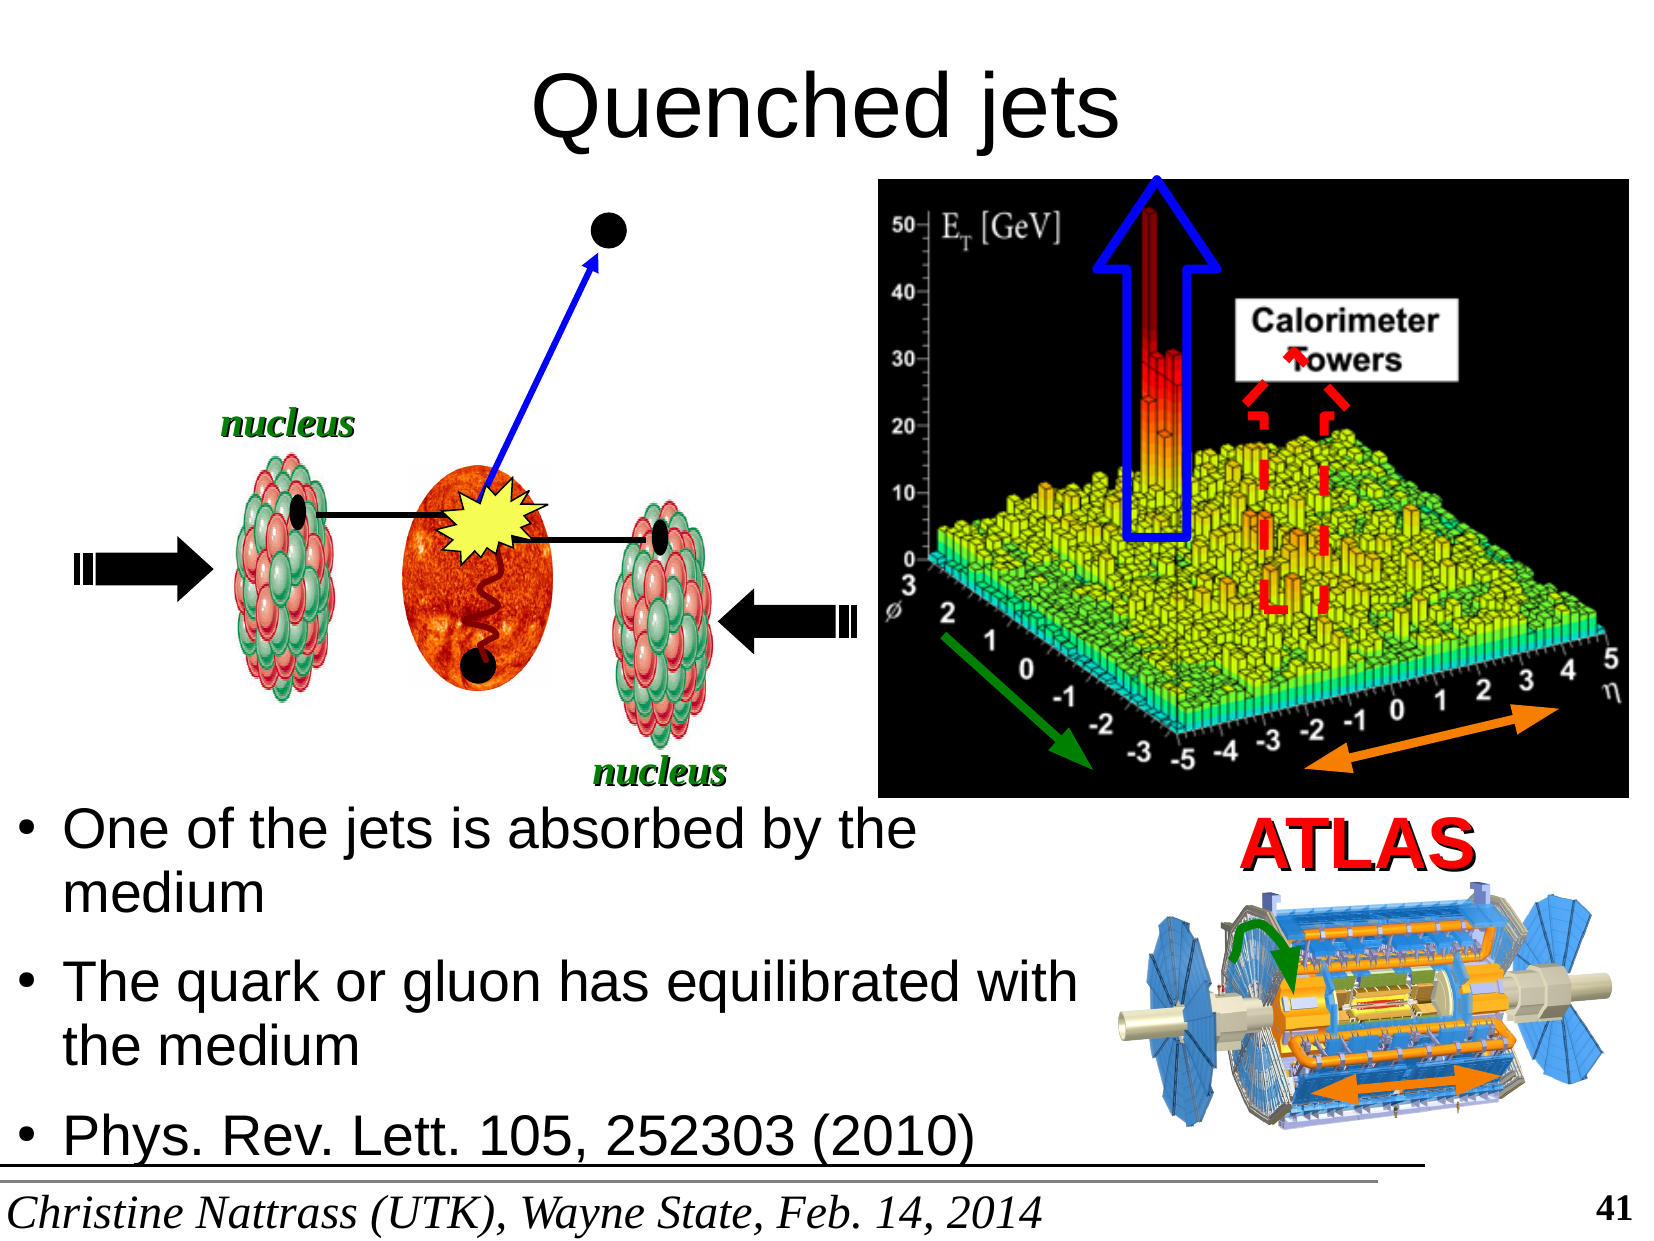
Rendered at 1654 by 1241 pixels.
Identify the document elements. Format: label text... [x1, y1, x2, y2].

text_box [75, 553, 79, 585]
picture [610, 485, 716, 739]
text_box [652, 520, 668, 555]
text_box [460, 648, 496, 683]
picture [878, 179, 1629, 798]
text_box [290, 495, 306, 530]
picture [402, 465, 492, 512]
text_box [839, 606, 848, 637]
text_box [852, 606, 856, 637]
picture [490, 465, 553, 537]
text_box [591, 213, 627, 248]
list One of the jets is absorbed by the medium The quark or gluon has equilibrated with the medium Phys. Rev. Lett. 105, 252303 (2010) [1, 796, 1096, 1171]
text_box ATLAS [1166, 795, 1548, 892]
text_box nucleus [577, 739, 742, 796]
text_box nucleus [205, 391, 370, 453]
picture [232, 453, 338, 709]
text_box [718, 590, 835, 653]
title Quenched jets [82, 25, 1571, 187]
picture [1107, 190, 1207, 532]
text_box [435, 477, 549, 566]
text_box [96, 537, 213, 601]
picture [402, 518, 553, 691]
text_box [84, 553, 92, 585]
picture [1095, 814, 1621, 1210]
